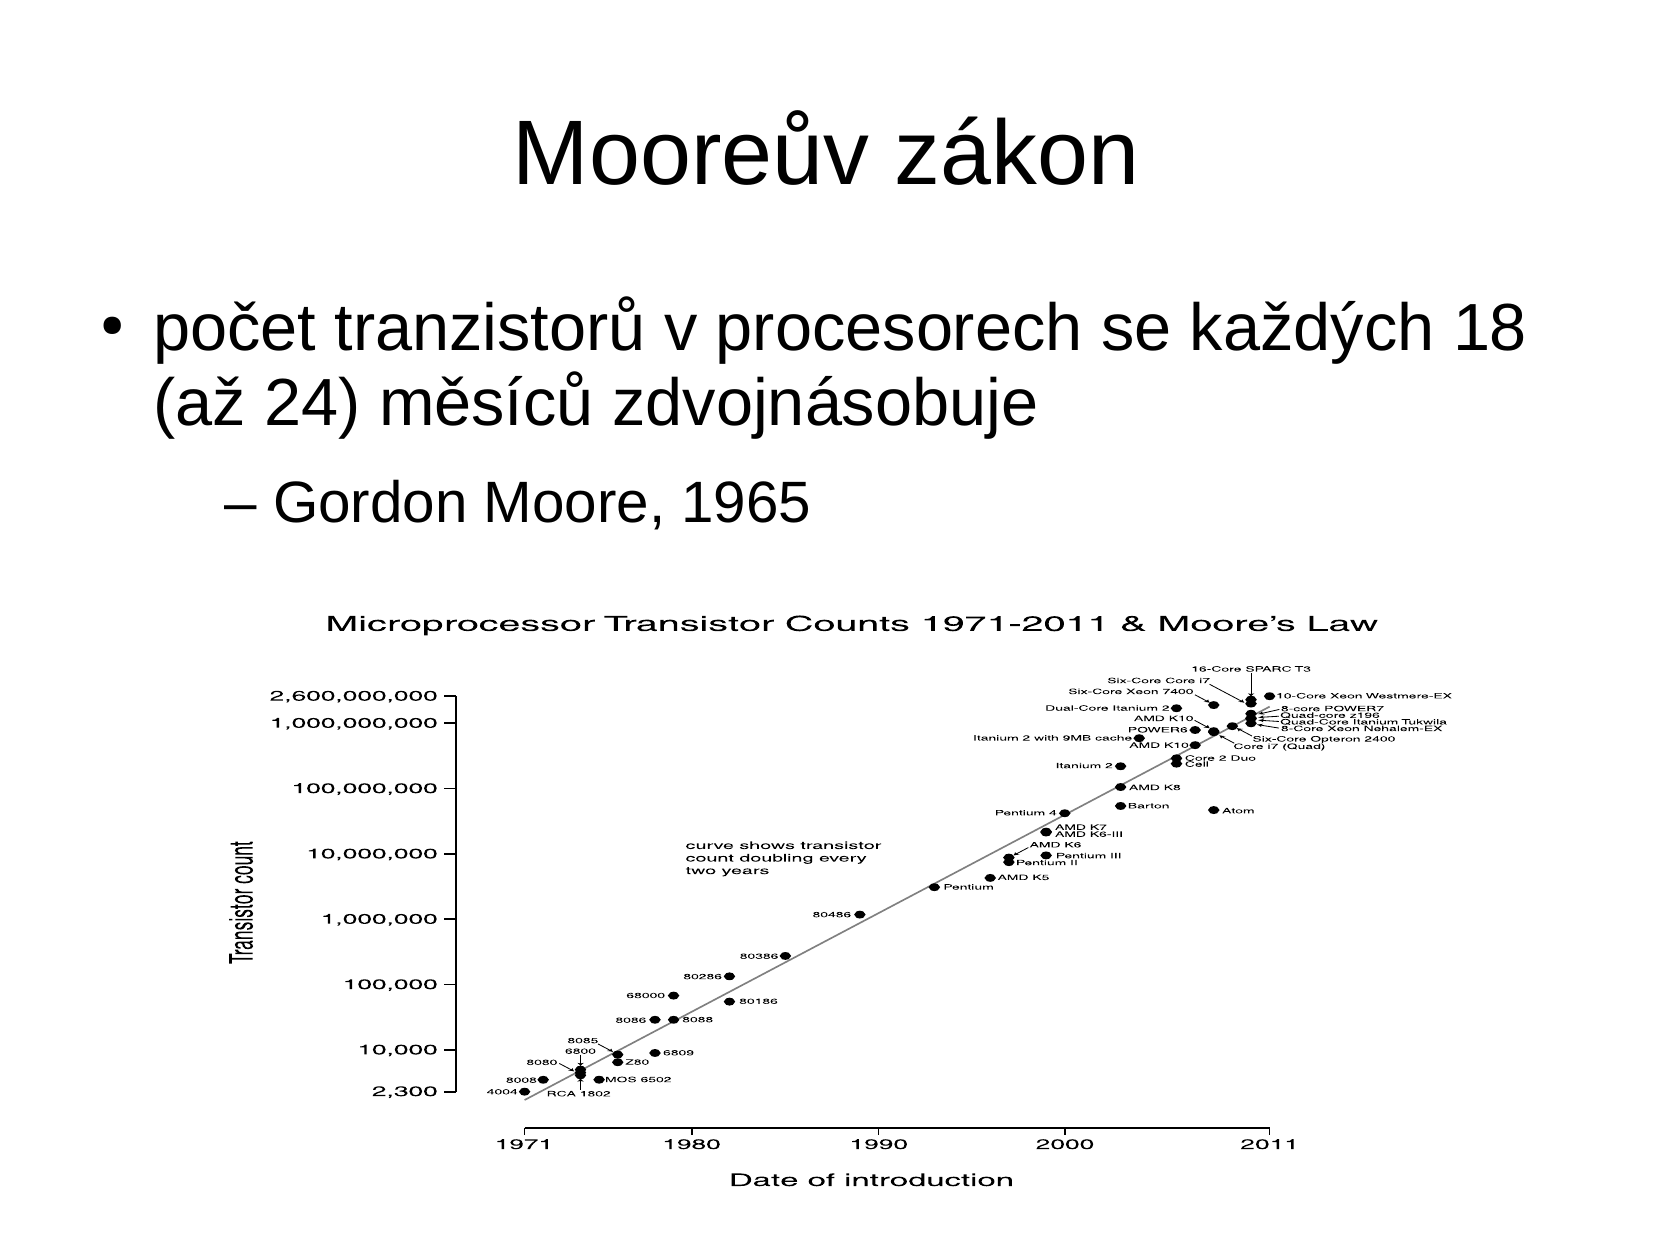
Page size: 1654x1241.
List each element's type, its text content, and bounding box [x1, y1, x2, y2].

picture [159, 590, 1495, 1228]
list počet tranzistorů v procesorech se každých 18 (až 24) měsíců zdvojnásobuje – Gordon Moore, 1965 [82, 290, 1571, 1010]
title Mooreův zákon [82, 49, 1571, 257]
